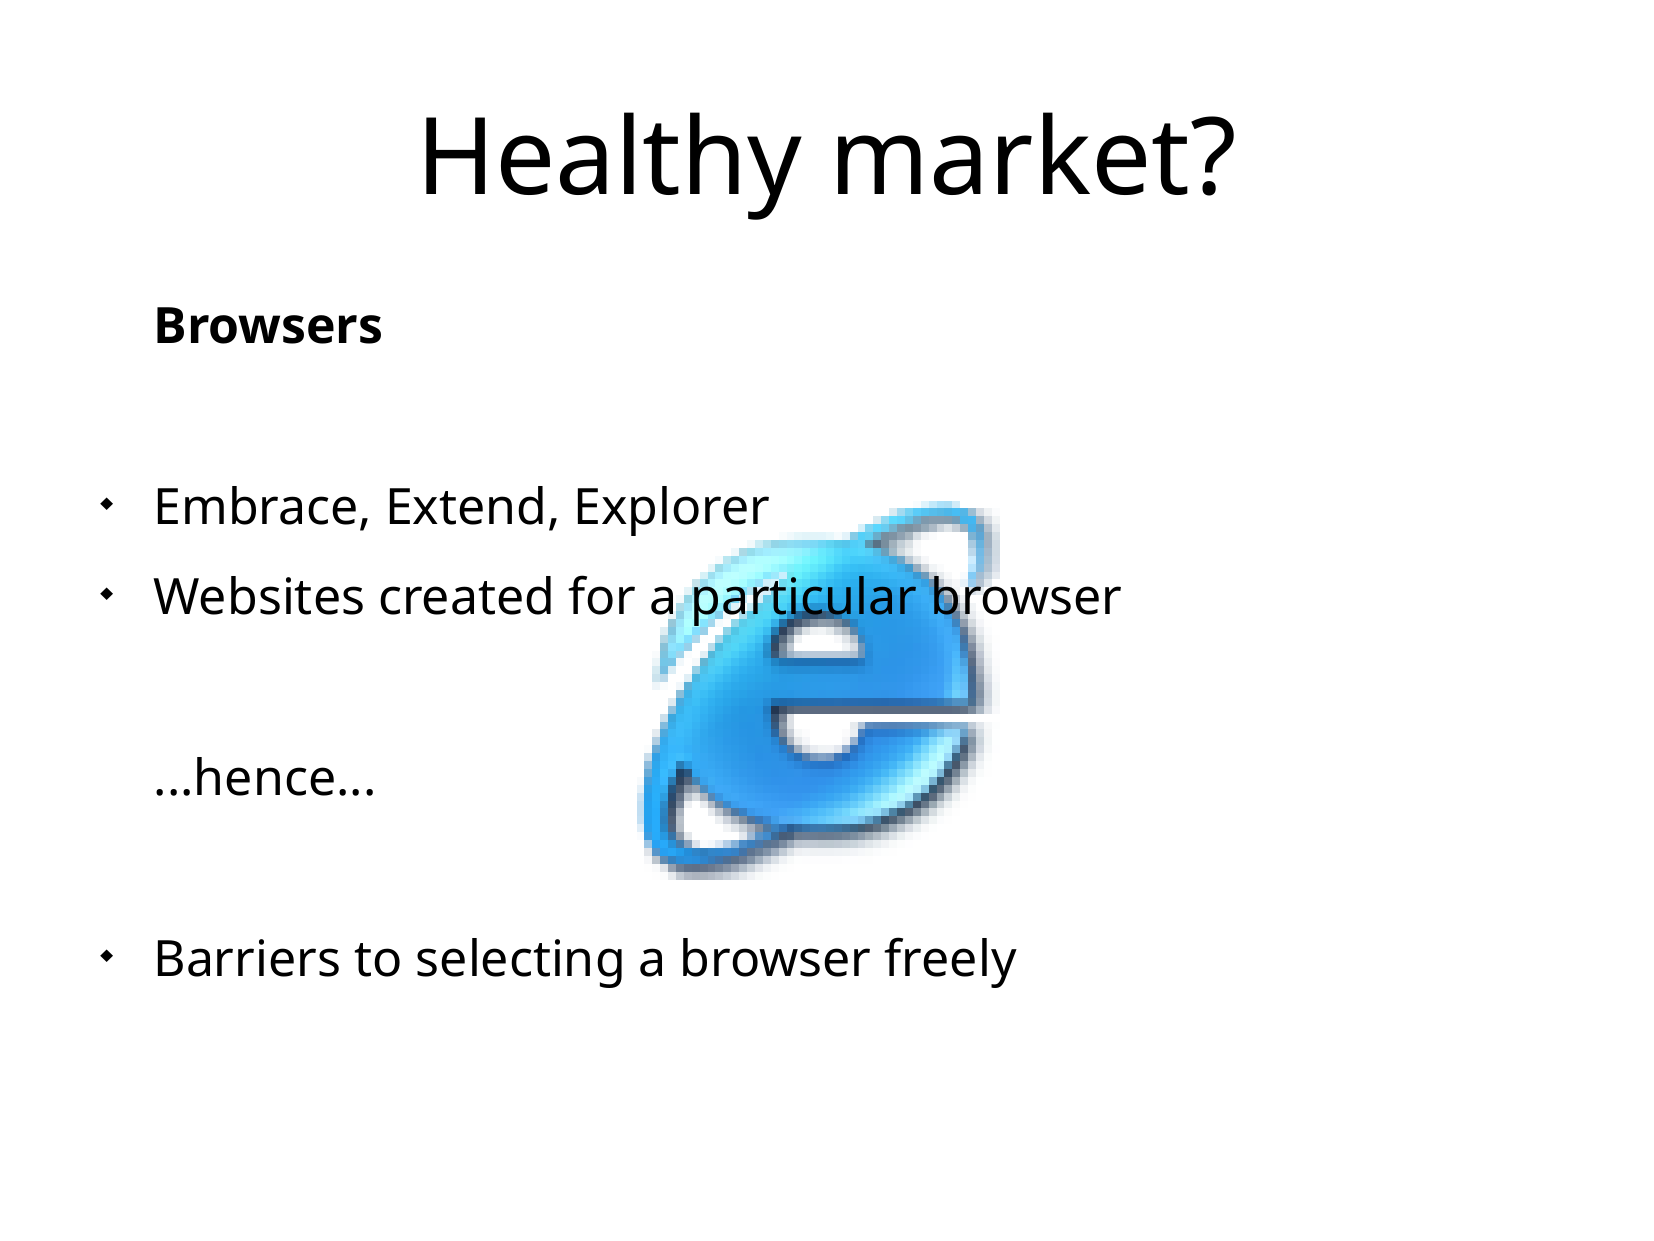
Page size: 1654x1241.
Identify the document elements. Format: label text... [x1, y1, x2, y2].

list Browsers Embrace, Extend, Explorer Websites created for a particular browser ...hence... Barriers to selecting a browser freely [82, 290, 1538, 1010]
title Healthy market? [82, 49, 1571, 257]
